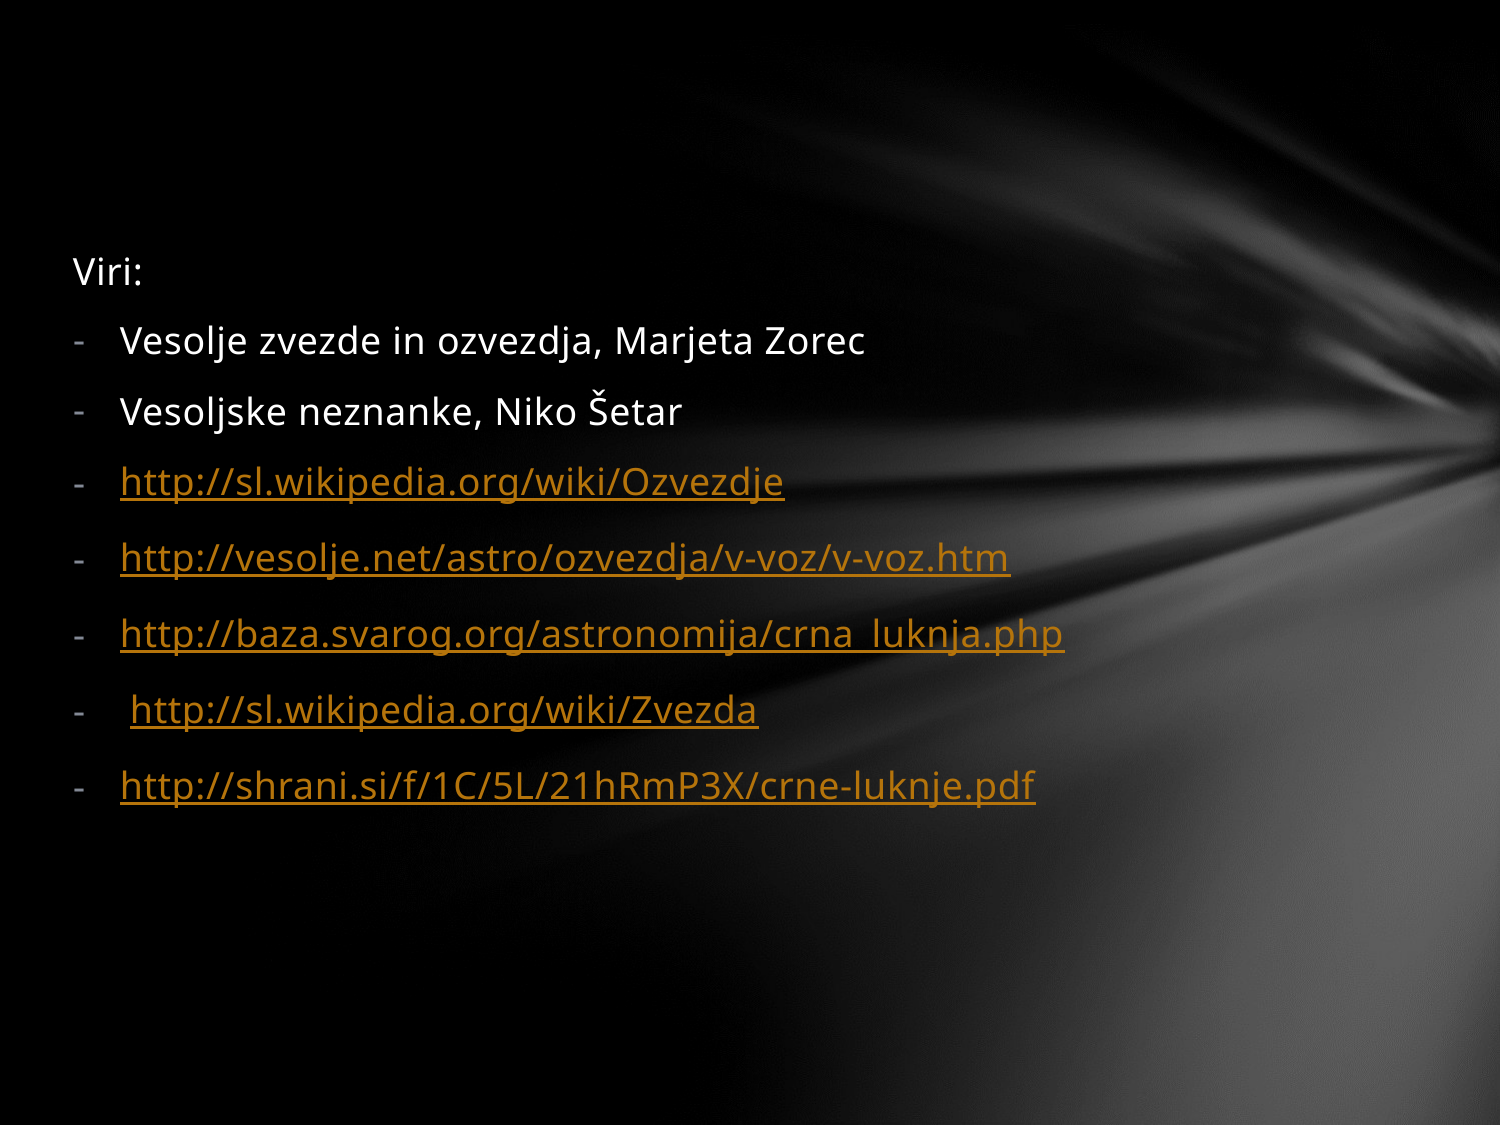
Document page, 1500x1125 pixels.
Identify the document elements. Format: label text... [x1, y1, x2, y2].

list Viri: Vesolje zvezde in ozvezdja, Marjeta Zorec Vesoljske neznanke, Niko Šetar http://sl.wikipedia.org/wiki/Ozvezdje http://vesolje.net/astro/ozvezdja/v-voz/v-voz.htm http://baza.svarog.org/astronomija/crna_luknja.php http://sl.wikipedia.org/wiki/Zvezda http://shrani.si/f/1C/5L/21hRmP3X/crne-luknje.pdf [57, 240, 1318, 1016]
picture [0, 0, 1500, 1125]
